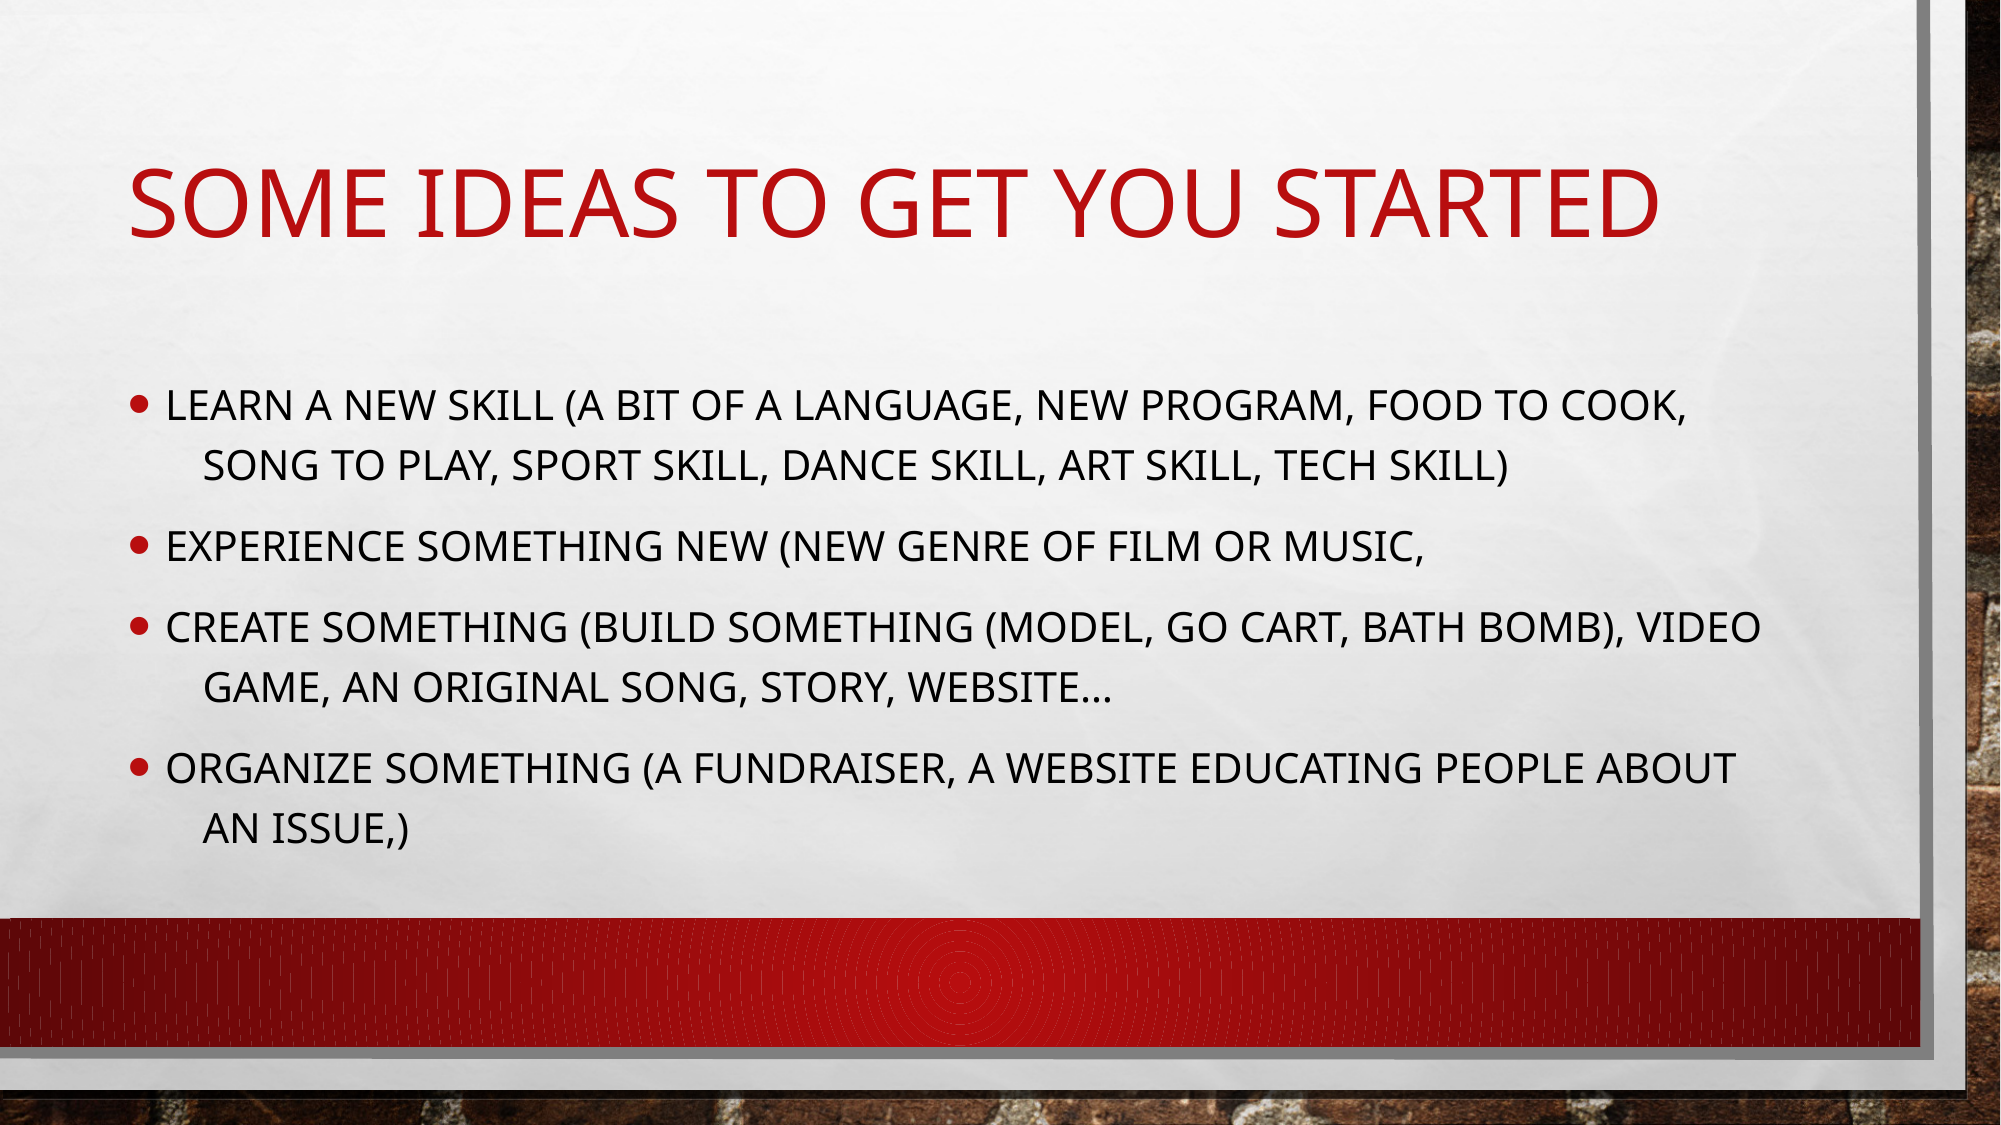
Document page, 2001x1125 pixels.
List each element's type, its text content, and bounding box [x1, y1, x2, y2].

list Learn a new skill (a bit of a language, new program, food to cook, song to play, sport skill, dance skill, art skill, tech skill) Experience something new (new genre of film or music, Create something (build something (model, go cart, bath bomb), video game, an original song, story, website… Organize something (a fundraiser, a website educating people about an issue,) [112, 338, 1818, 882]
title Some ideas to get you started [112, 112, 1819, 302]
